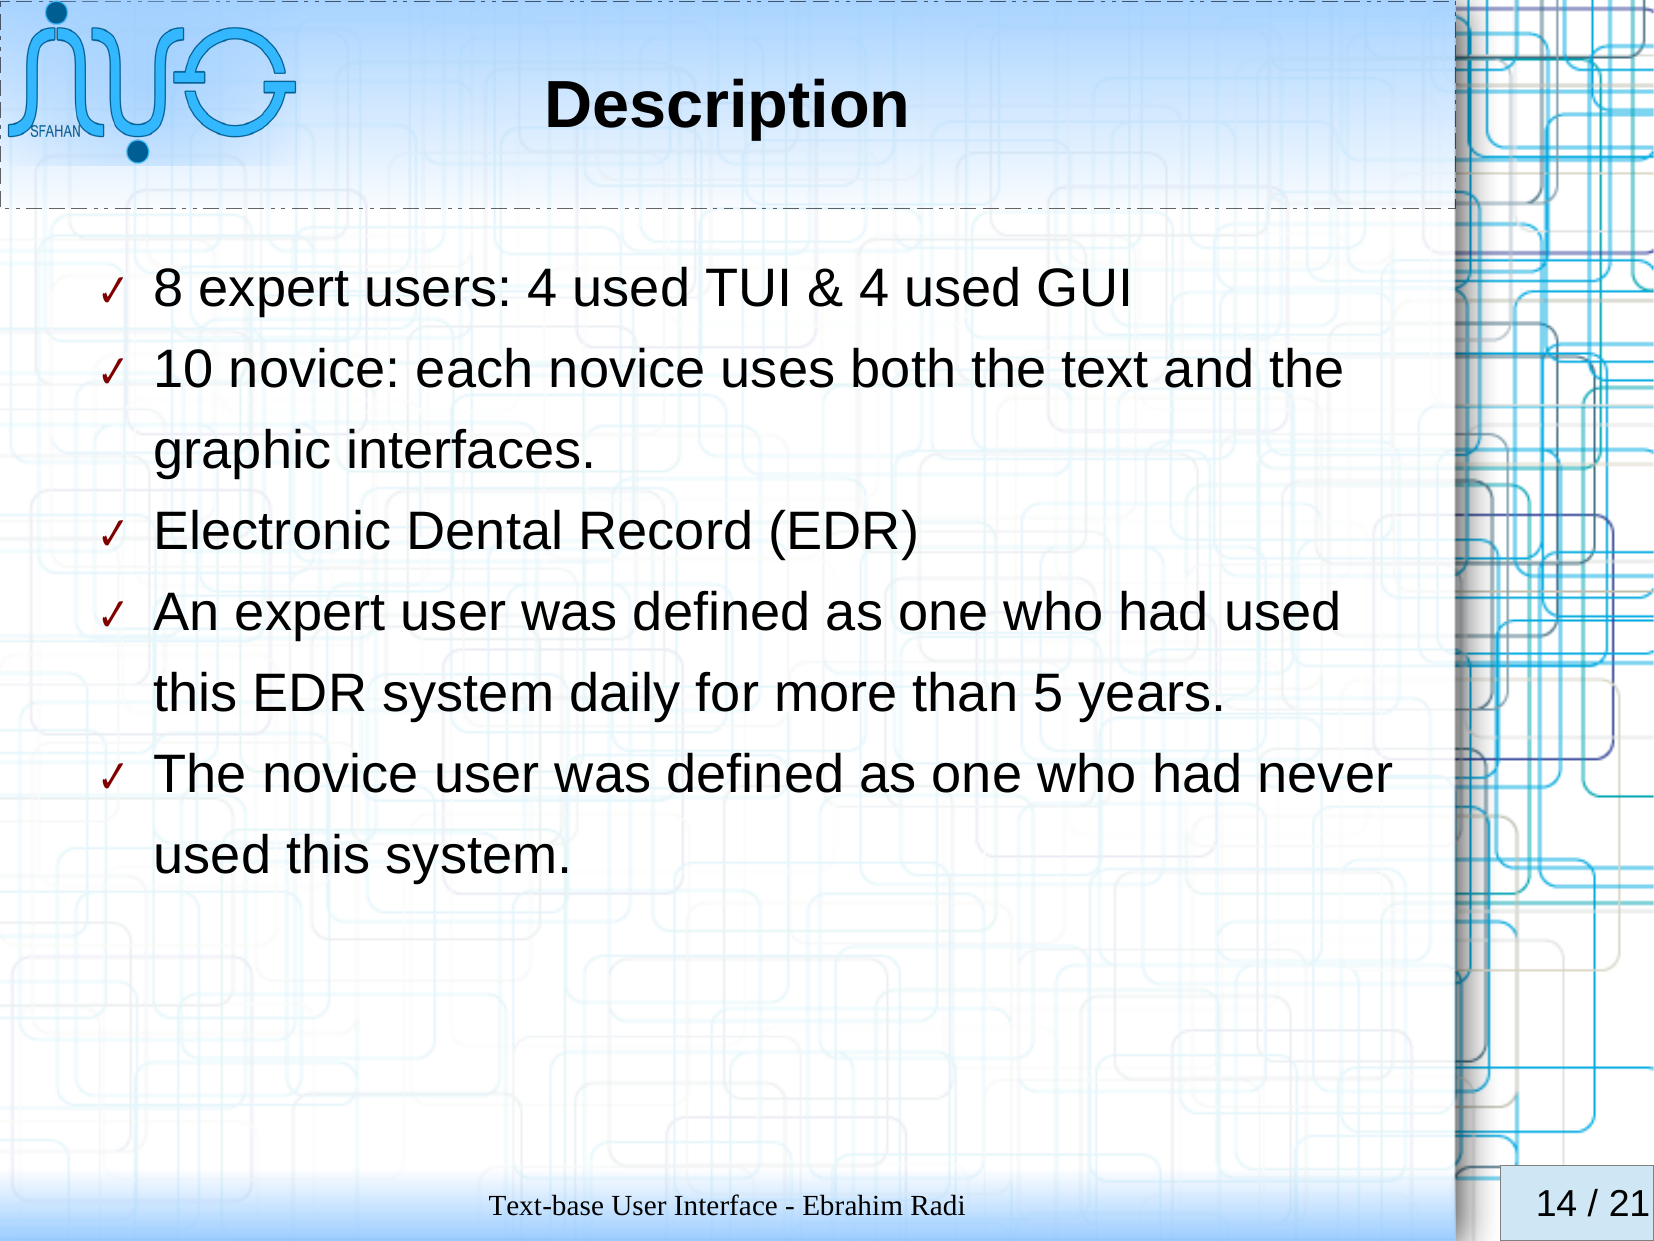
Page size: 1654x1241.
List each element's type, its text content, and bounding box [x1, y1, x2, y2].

picture [2, 0, 301, 166]
list 8 expert users: 4 used TUI & 4 used GUI 10 novice: each novice uses both the text and the graphic interfaces. Electronic Dental Record (EDR) An expert user was defined as one who had used this EDR system daily for more than 5 years. The novice user was defined as one who had never used this system. [82, 237, 1418, 957]
picture [0, 0, 1654, 1241]
text_box <number> / 21 [1500, 1165, 1654, 1241]
title Description [0, 1, 1456, 209]
